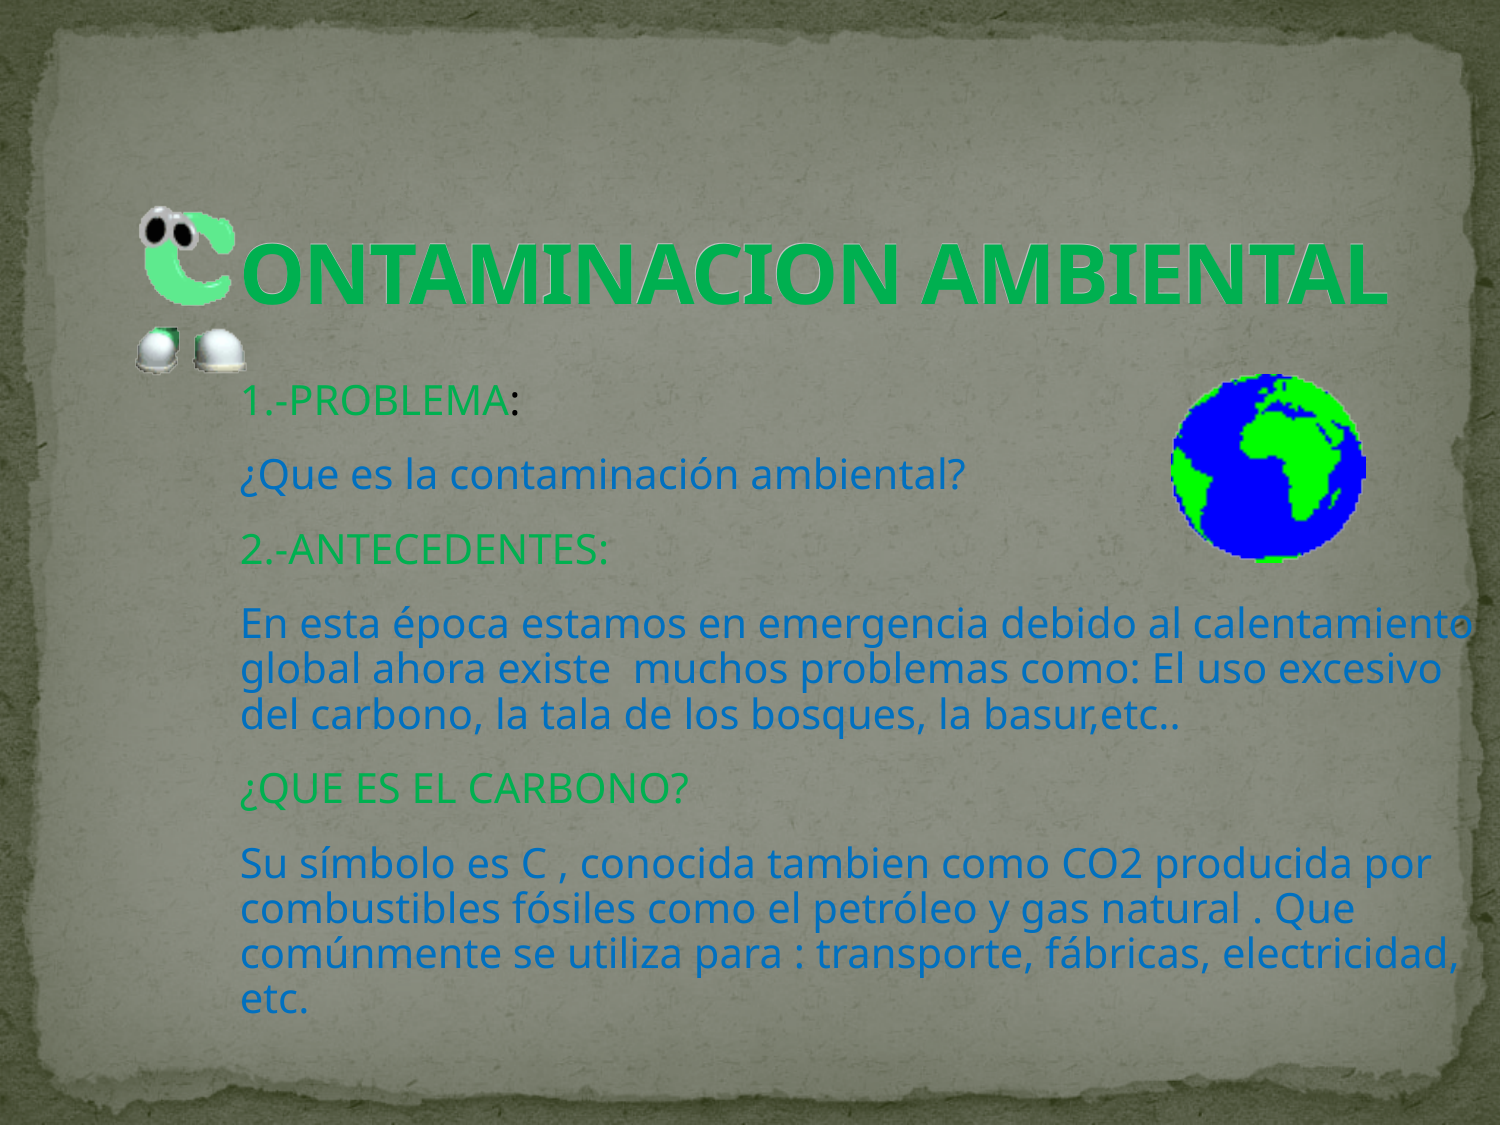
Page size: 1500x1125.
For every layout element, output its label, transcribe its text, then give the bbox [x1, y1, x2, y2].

title ONTAMINACION AMBIENTAL [225, 83, 1500, 292]
picture [117, 187, 258, 399]
picture [1171, 375, 1366, 563]
list 1.-PROBLEMA: ¿Que es la contaminación ambiental? 2.-ANTECEDENTES: En esta época estamos en emergencia debido al calentamiento global ahora existe muchos problemas como: El uso excesivo del carbono, la tala de los bosques, la basur,etc.. ¿QUE ES EL CARBONO? Su símbolo es C , conocida tambien como CO2 producida por combustibles fósiles como el petróleo y gas natural . Que comúnmente se utiliza para : transporte, fábricas, electricidad, etc. [225, 292, 1500, 1043]
